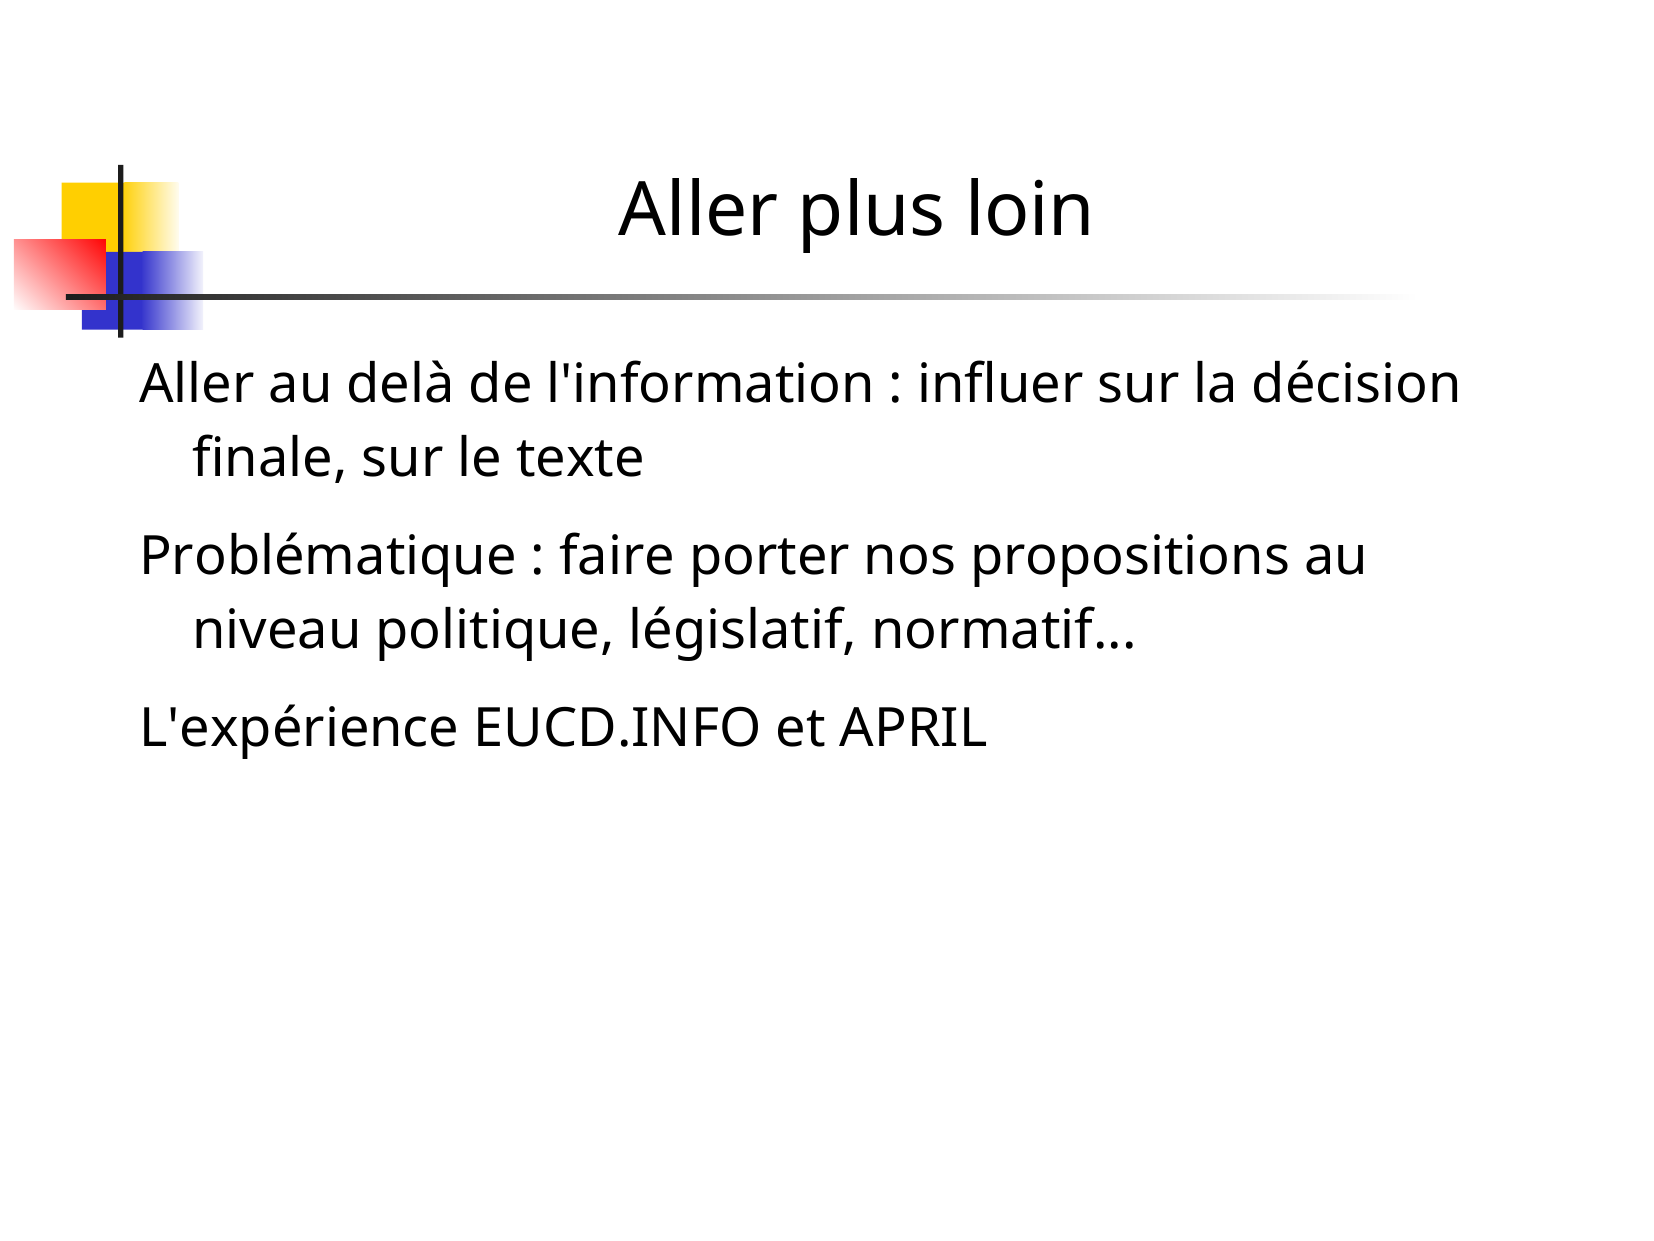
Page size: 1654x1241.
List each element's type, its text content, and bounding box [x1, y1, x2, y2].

list Aller au delà de l'information : influer sur la décision finale, sur le texte Problématique : faire porter nos propositions au niveau politique, législatif, normatif... L'expérience EUCD.INFO et APRIL [121, 344, 1534, 1112]
title Aller plus loin [121, 110, 1534, 303]
